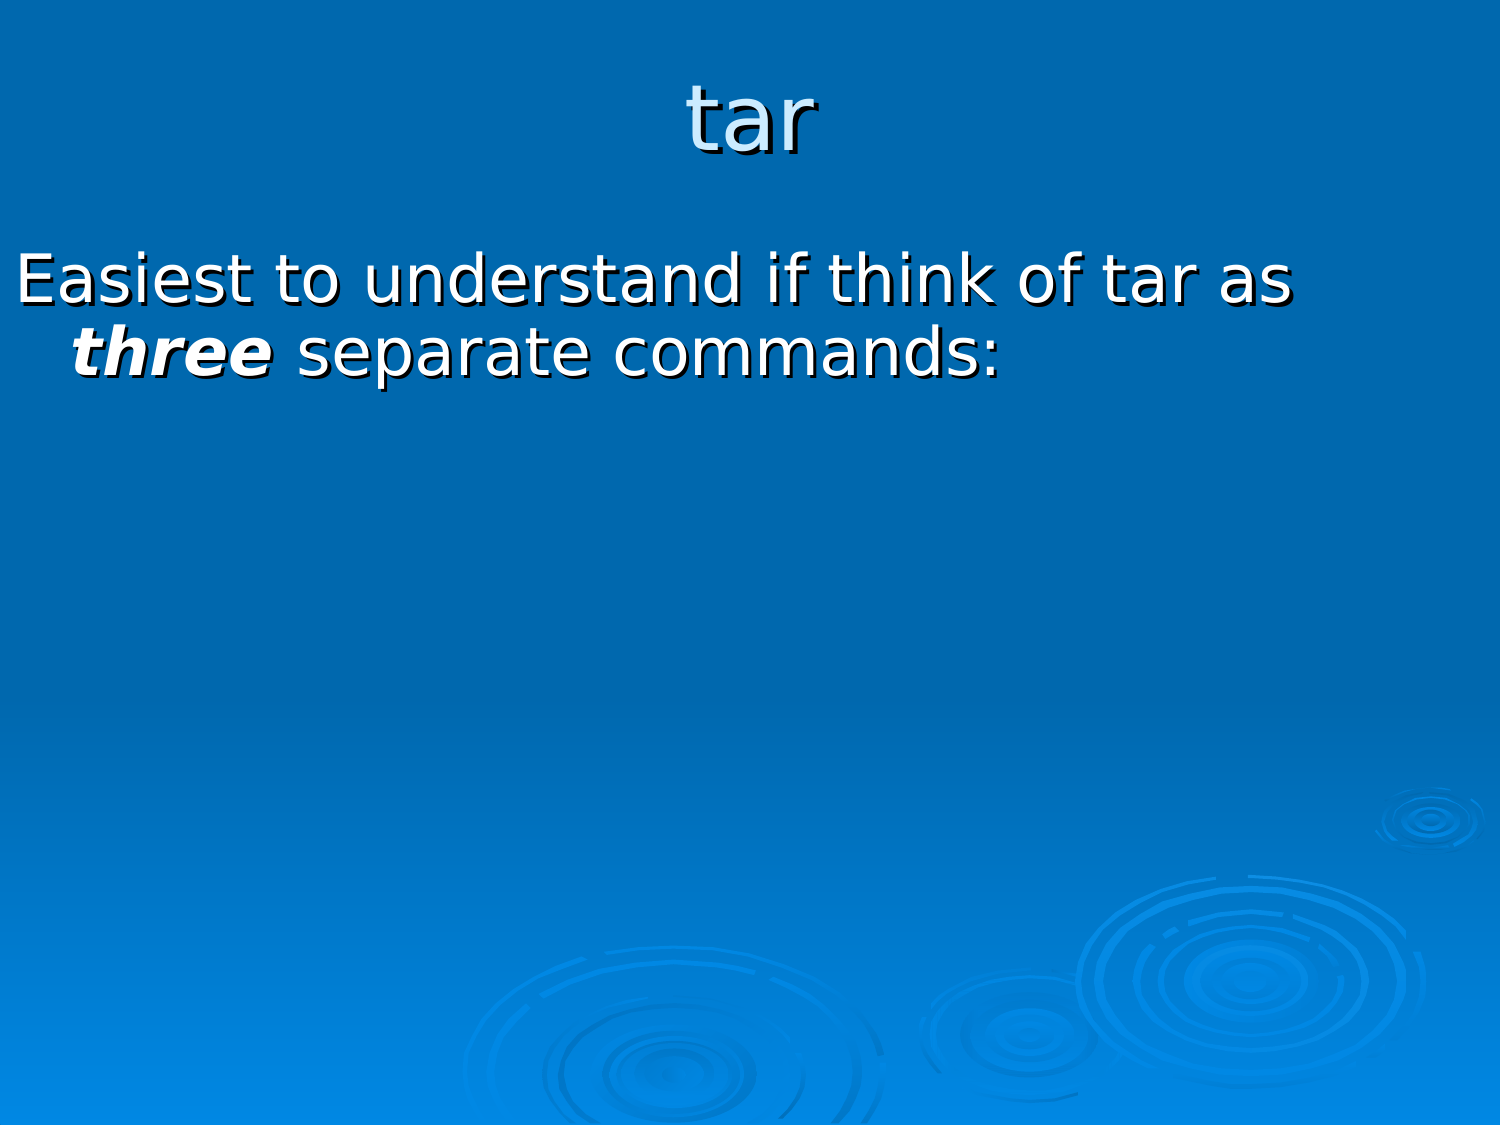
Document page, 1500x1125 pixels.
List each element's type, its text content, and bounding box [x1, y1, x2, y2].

title tar [75, 45, 1426, 196]
list Easiest to understand if think of tar as three separate commands: [0, 237, 1463, 1075]
